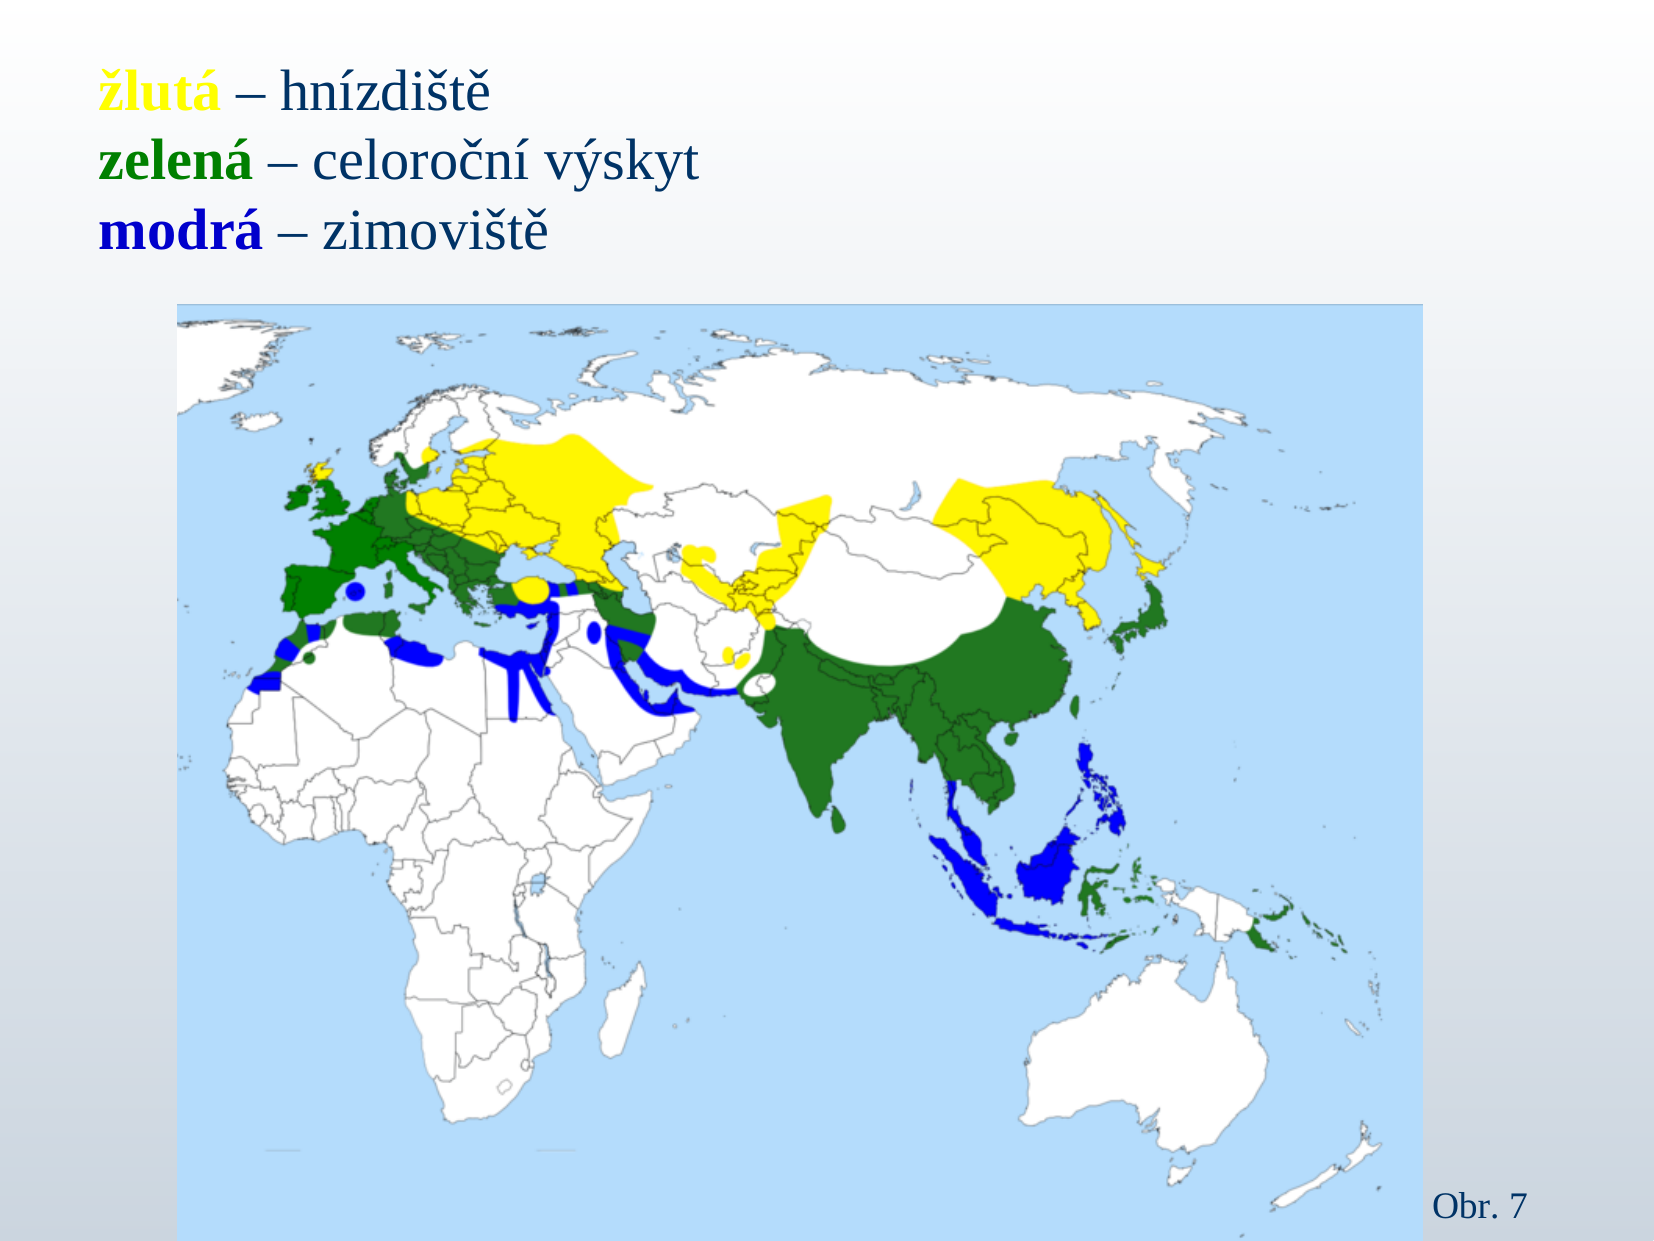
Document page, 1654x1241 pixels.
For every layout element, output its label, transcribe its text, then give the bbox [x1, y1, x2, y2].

picture [177, 304, 1423, 1241]
text_box Obr. 7 [1417, 1173, 1595, 1234]
title žlutá – hnízdiště zelená – celoroční výskyt modrá – zimoviště [82, 43, 1571, 270]
